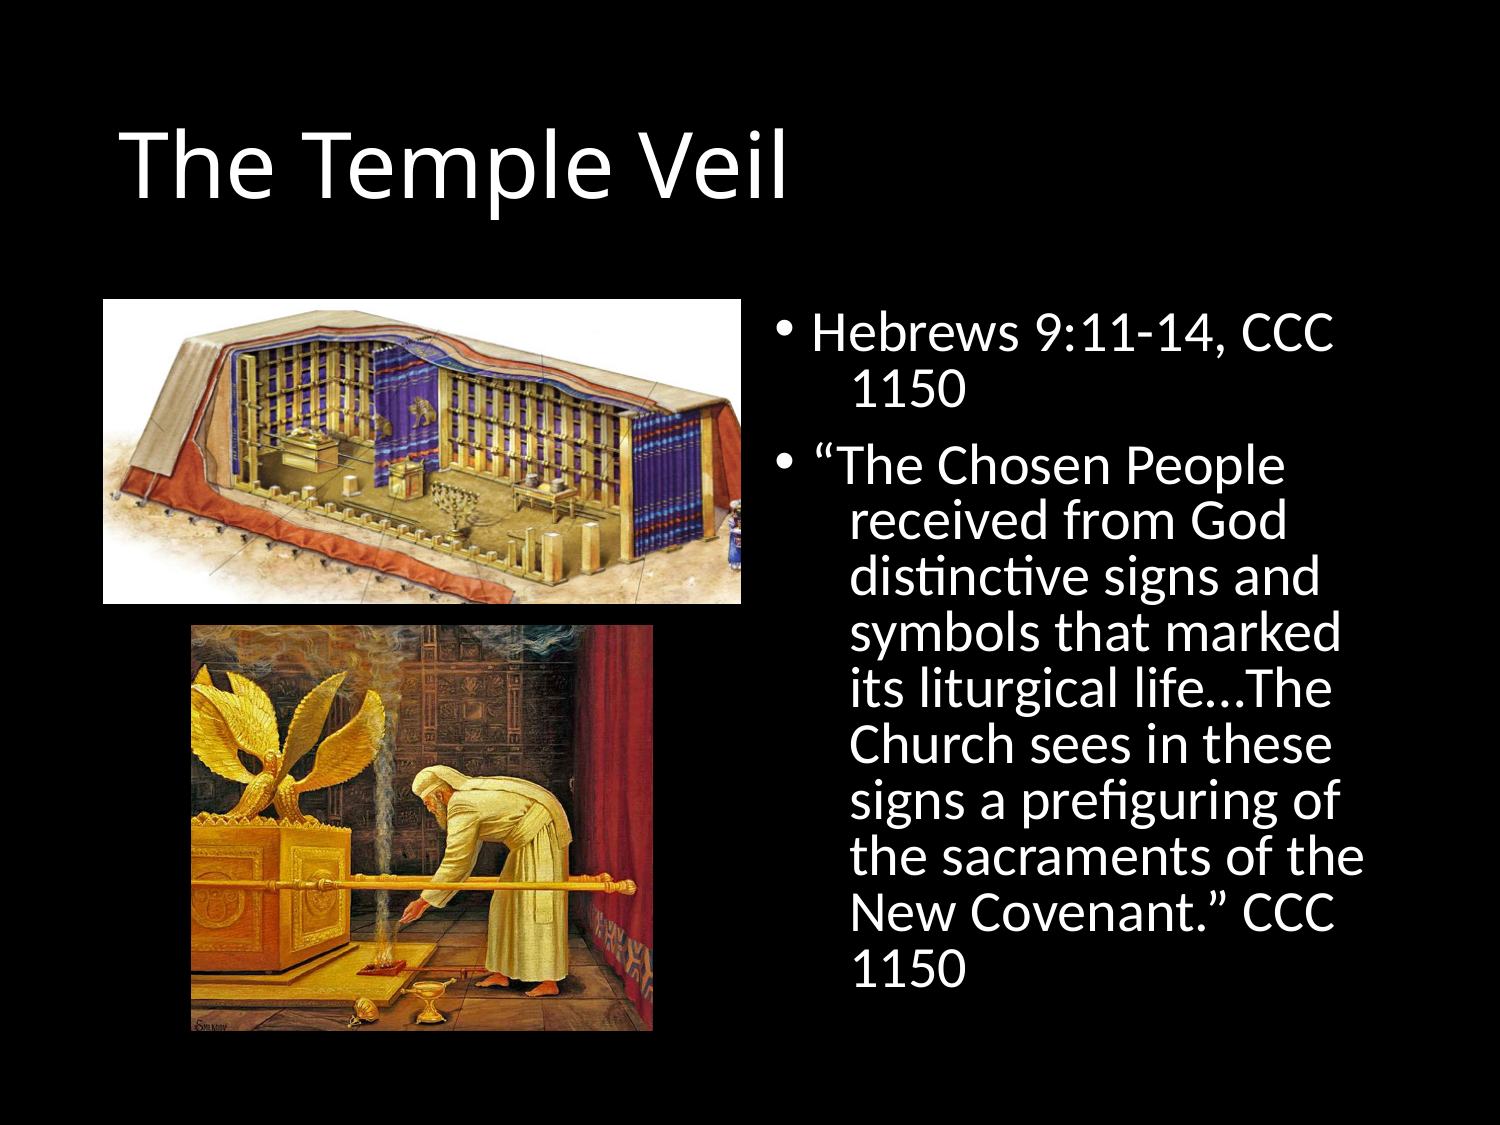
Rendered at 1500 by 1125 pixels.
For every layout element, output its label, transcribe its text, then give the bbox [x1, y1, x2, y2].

title The Temple Veil [103, 59, 1397, 278]
picture [103, 299, 741, 604]
list Hebrews 9:11-14, CCC 1150 “The Chosen People received from God distinctive signs and symbols that marked its liturgical life…The Church sees in these signs a prefiguring of the sacraments of the New Covenant.” CCC 1150 [759, 299, 1397, 1014]
picture [191, 625, 653, 1031]
